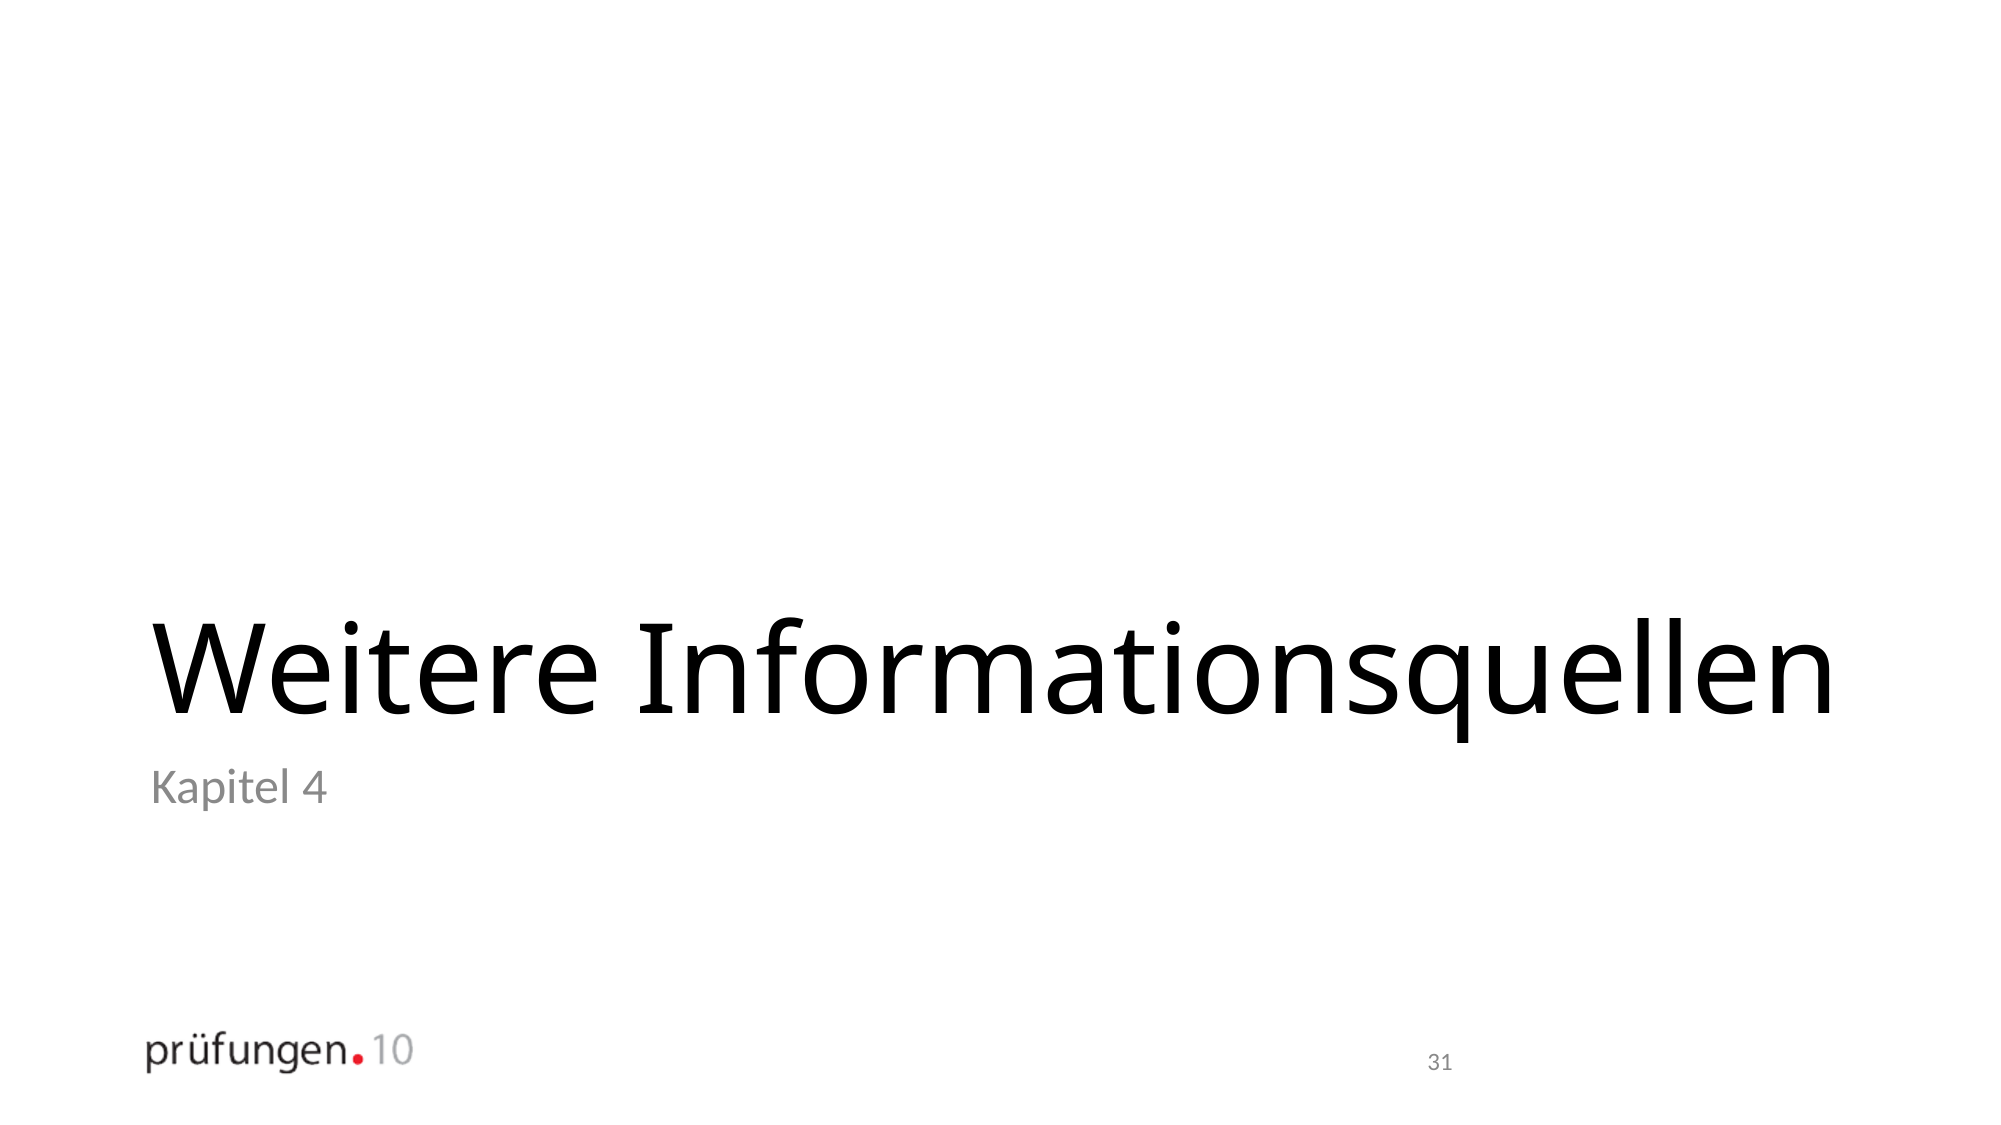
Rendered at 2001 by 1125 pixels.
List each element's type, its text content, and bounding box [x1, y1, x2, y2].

list Kapitel 4 [136, 752, 1862, 999]
text_box [1412, 1030, 1863, 1091]
title Weitere Informationsquellen [136, 280, 1862, 749]
